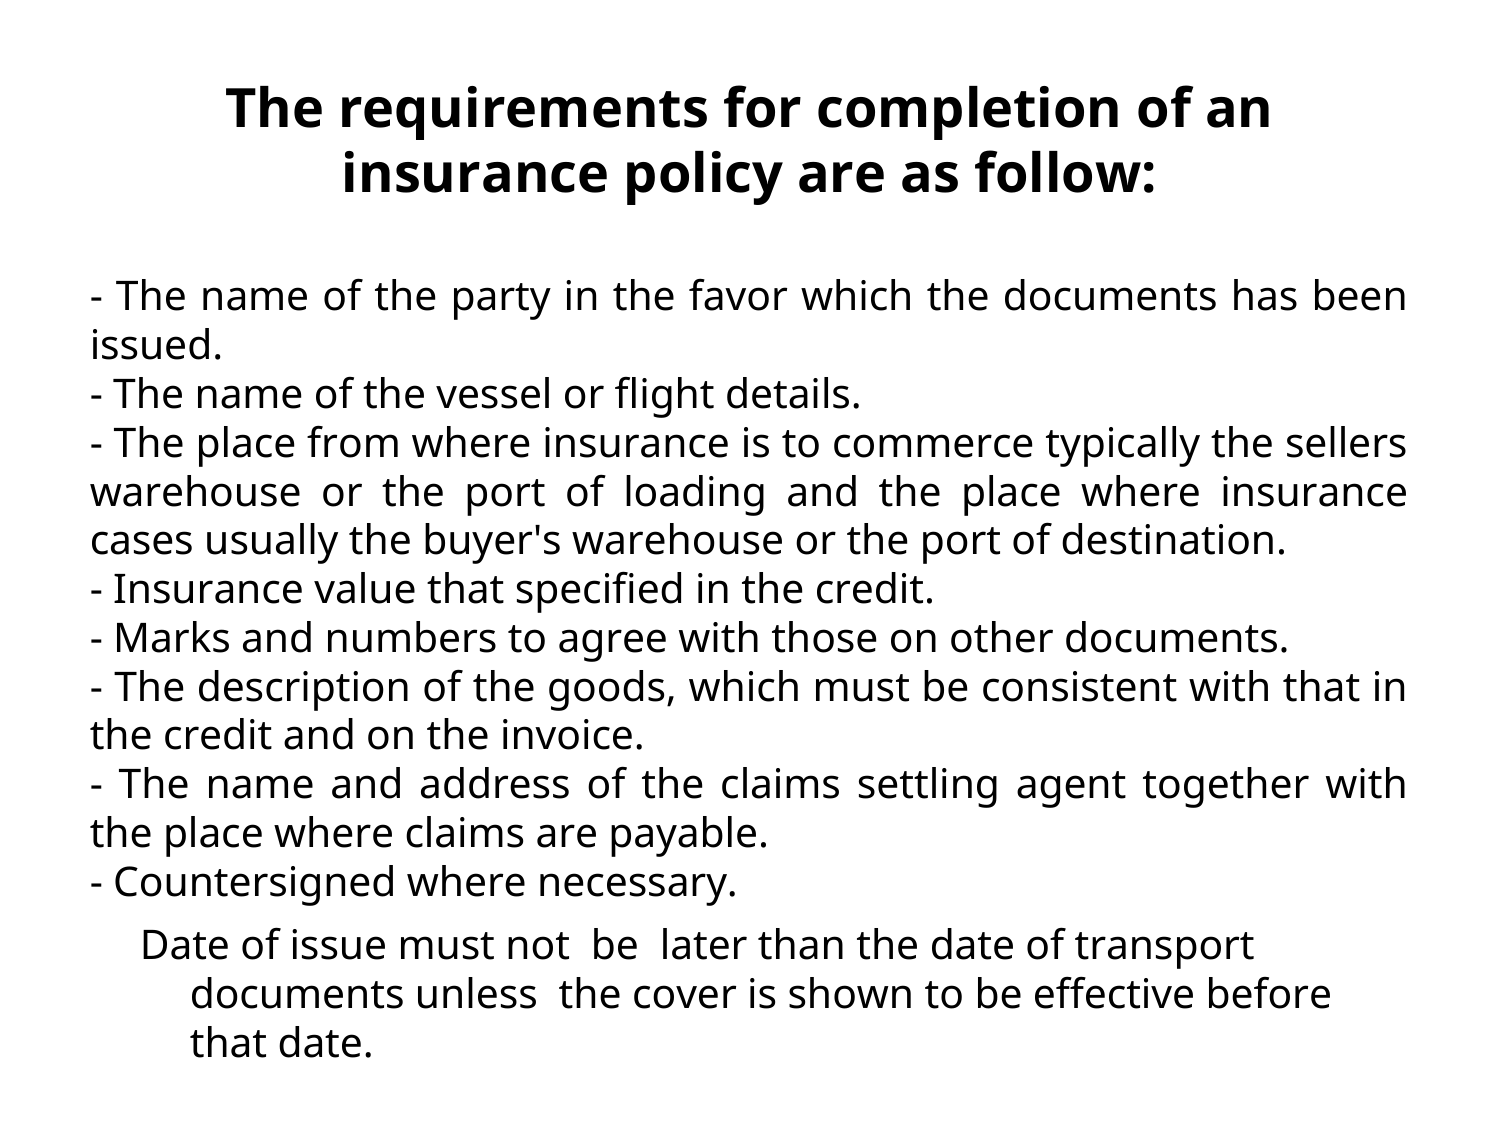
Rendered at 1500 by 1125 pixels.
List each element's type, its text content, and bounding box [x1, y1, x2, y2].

list - The name of the party in the favor which the documents has been issued. - The name of the vessel or flight details. - The place from where insurance is to commerce typically the sellers warehouse or the port of loading and the place where insurance cases usually the buyer's warehouse or the port of destination. - Insurance value that specified in the credit. - Marks and numbers to agree with those on other documents. - The description of the goods, which must be consistent with that in the credit and on the invoice. - The name and address of the claims settling agent together with the place where claims are payable. - Countersigned where necessary. Date of issue must not be later than the date of transport documents unless the cover is shown to be effective before that date. [75, 262, 1425, 1087]
title The requirements for completion of an insurance policy are as follow: [75, 45, 1425, 233]
